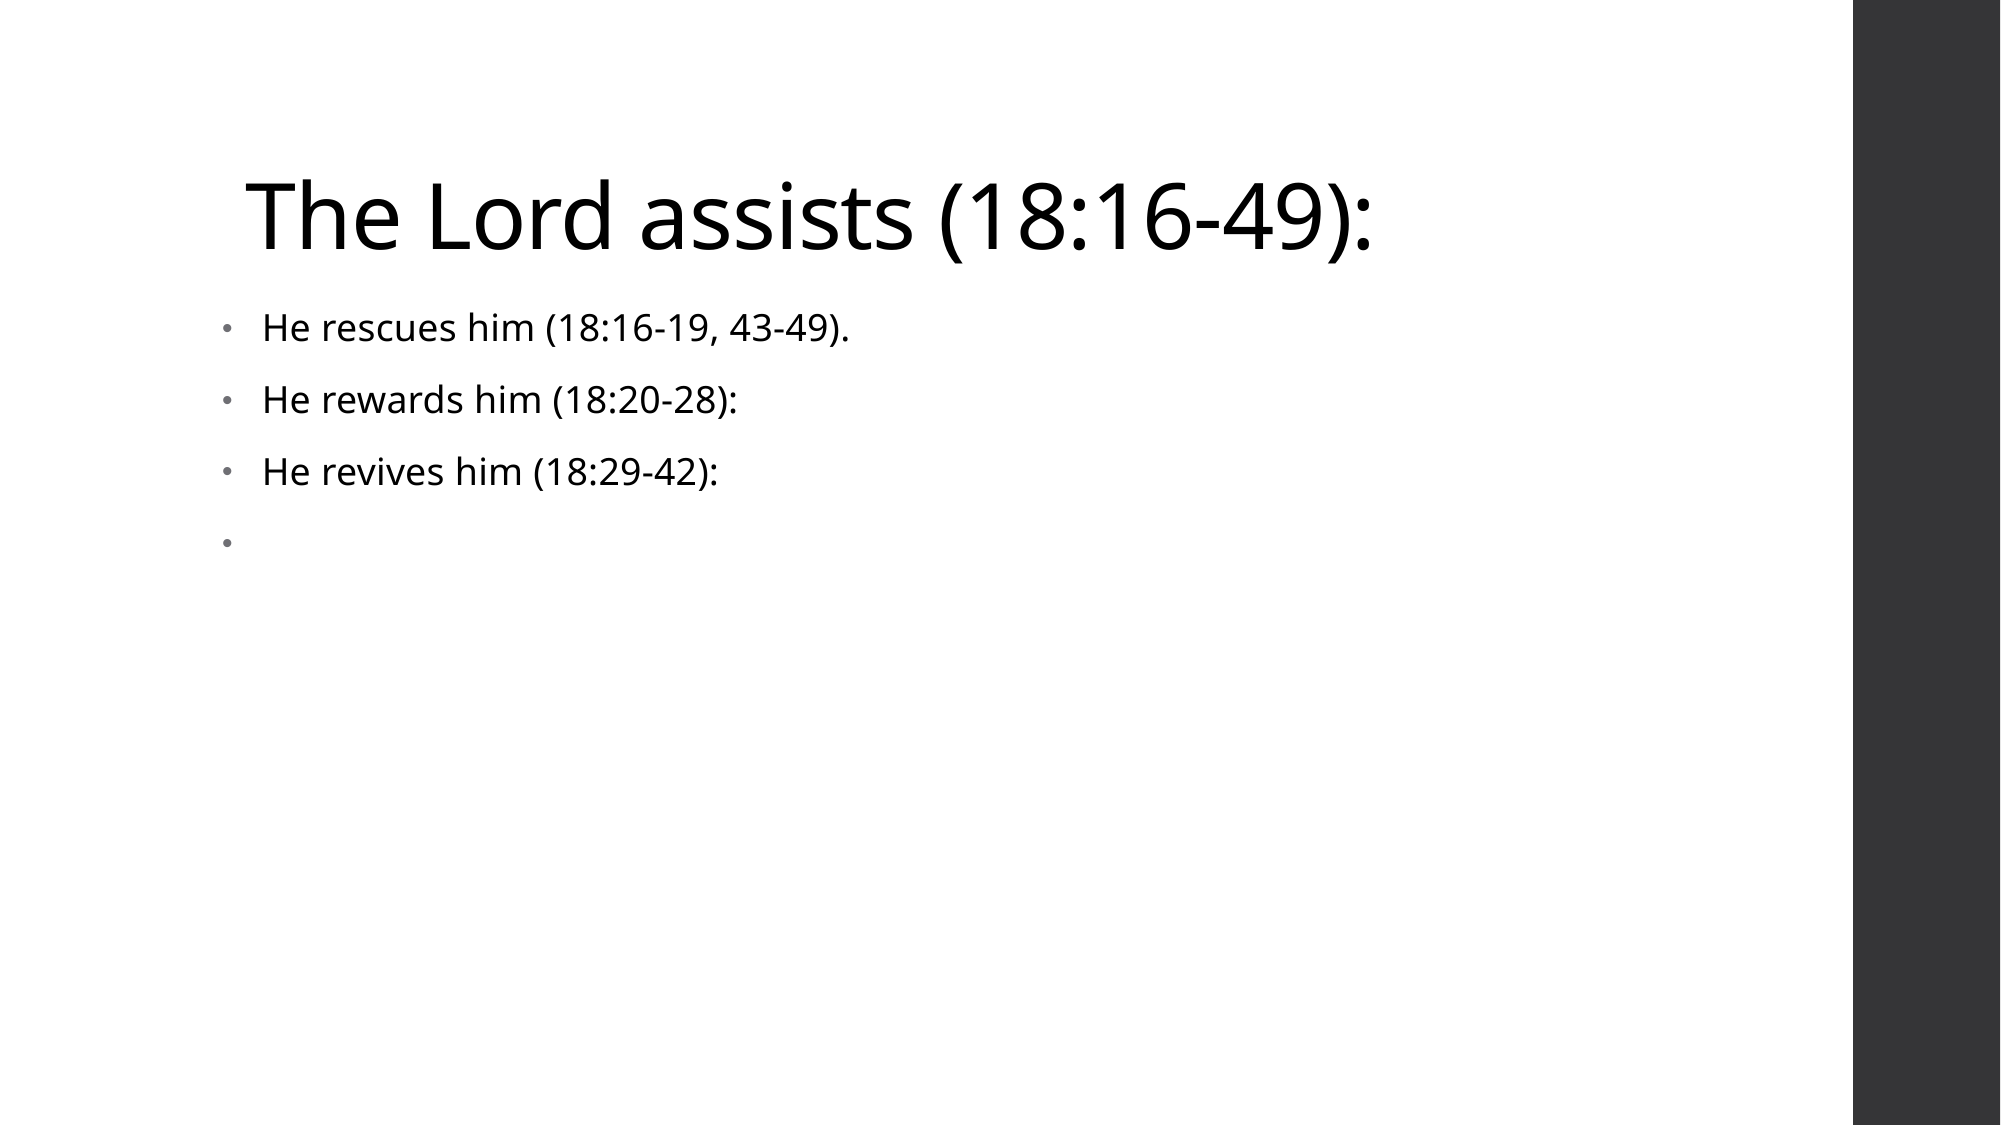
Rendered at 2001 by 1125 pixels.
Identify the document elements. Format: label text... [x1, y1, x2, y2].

list He rescues him (18:16-19, 43-49). He rewards him (18:20-28): He revives him (18:29-42): [206, 299, 1617, 1014]
title The Lord assists (18:16-49): [206, 60, 1797, 278]
